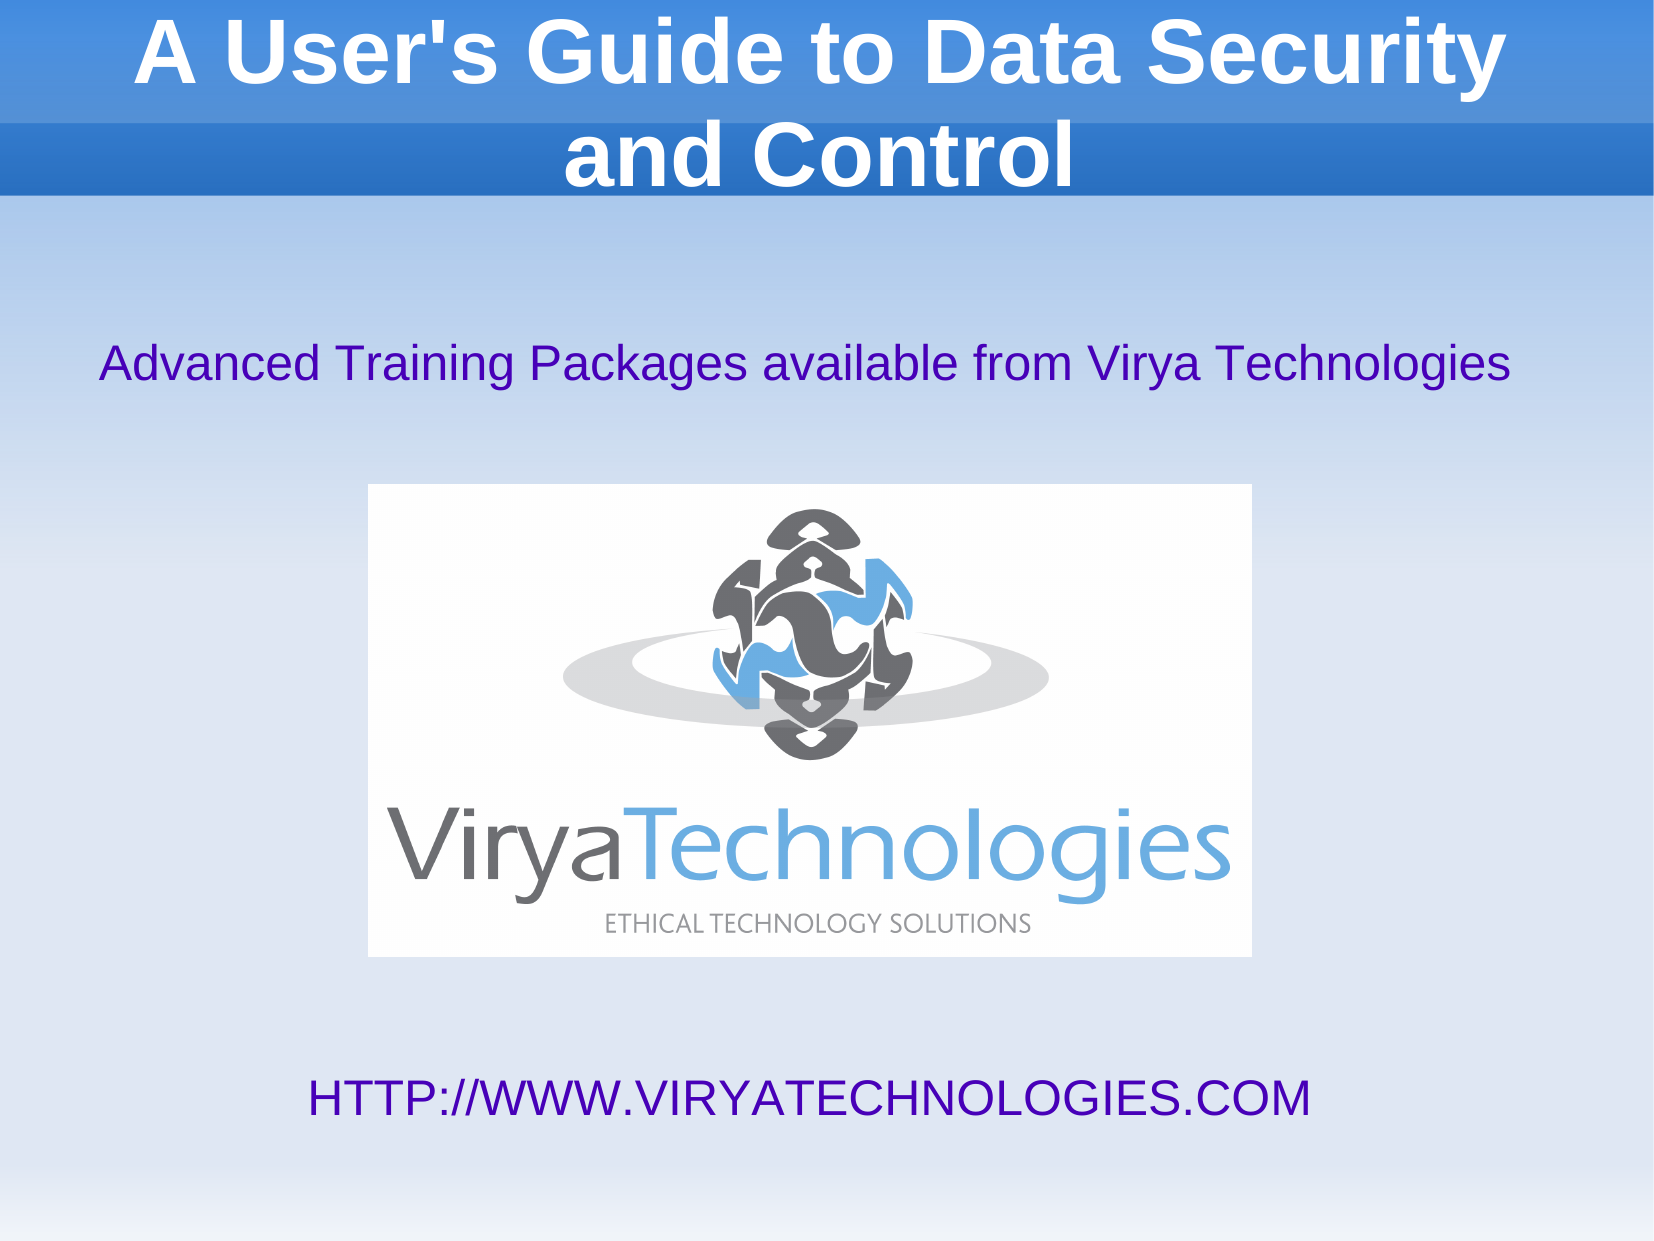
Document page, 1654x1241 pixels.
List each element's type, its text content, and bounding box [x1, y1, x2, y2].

picture [0, 0, 1654, 1241]
text_box HTTP://WWW.VIRYATECHNOLOGIES.COM [292, 1062, 1329, 1134]
title A User's Guide to Data Security and Control [76, 0, 1565, 208]
text_box Advanced Training Packages available from Virya Technologies [84, 327, 1528, 398]
